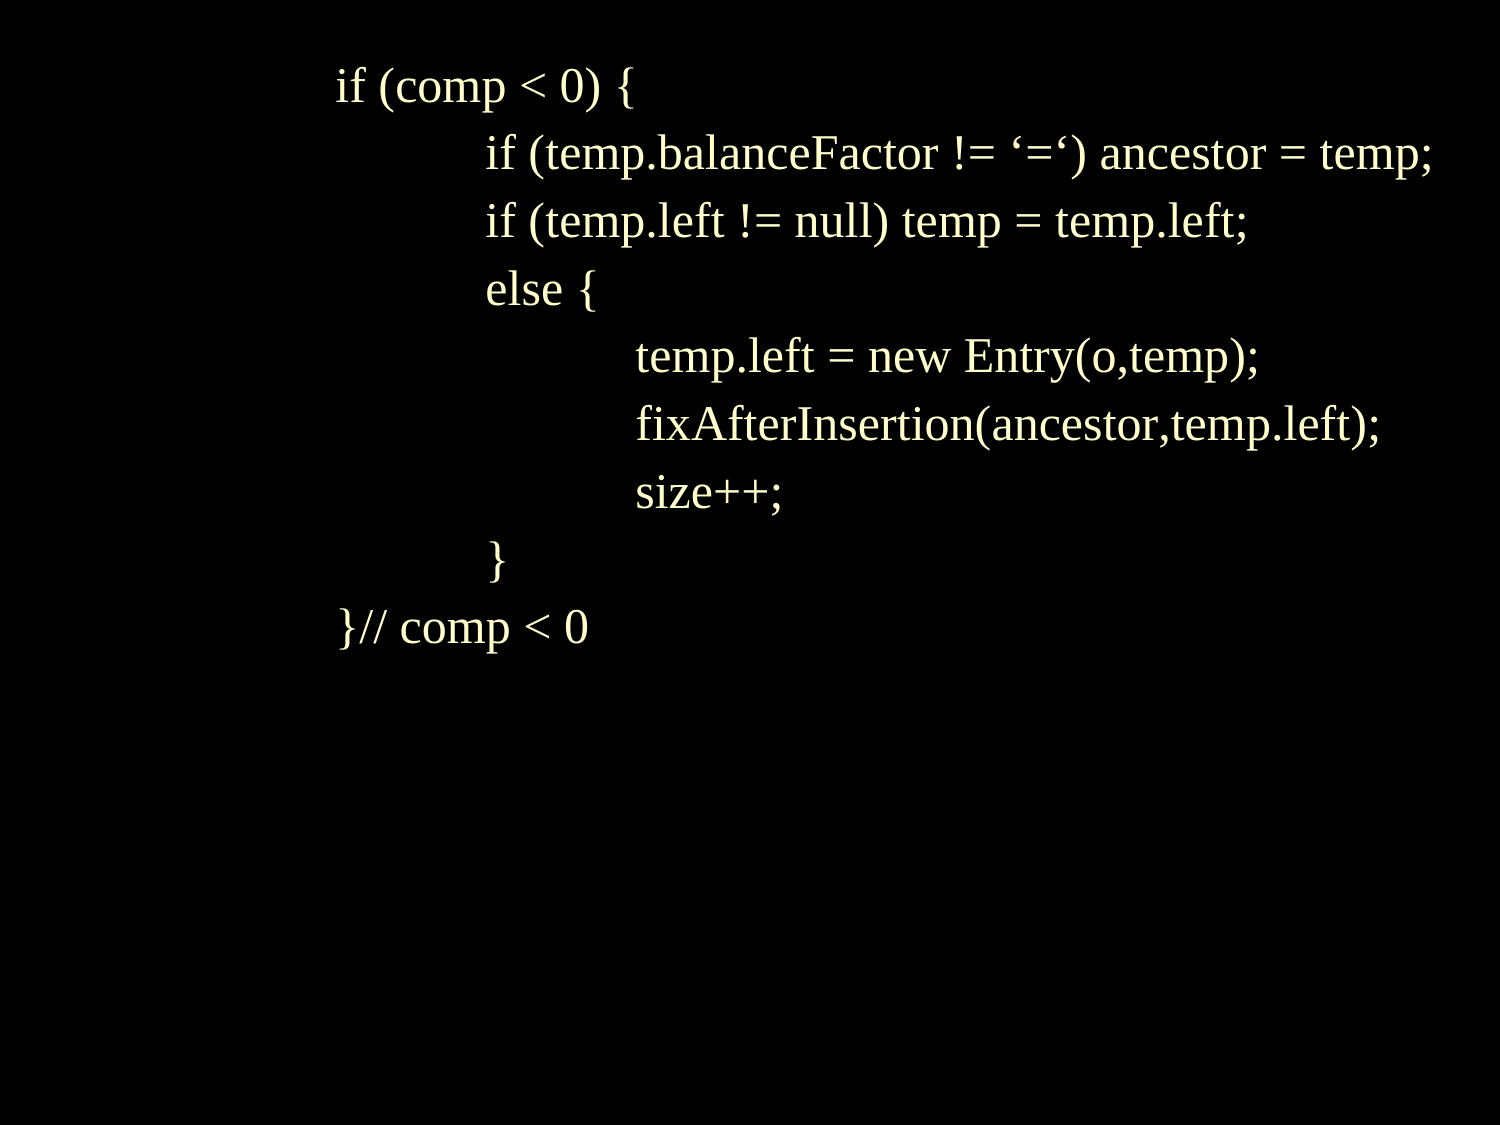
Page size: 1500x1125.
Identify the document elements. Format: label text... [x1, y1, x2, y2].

list if (comp < 0) { if (temp.balanceFactor != ‘=‘) ancestor = temp; if (temp.left != null) temp = temp.left; else { temp.left = new Entry(o,temp); fixAfterInsertion(ancestor,temp.left); size++; } }// comp < 0 [20, 49, 1480, 1063]
